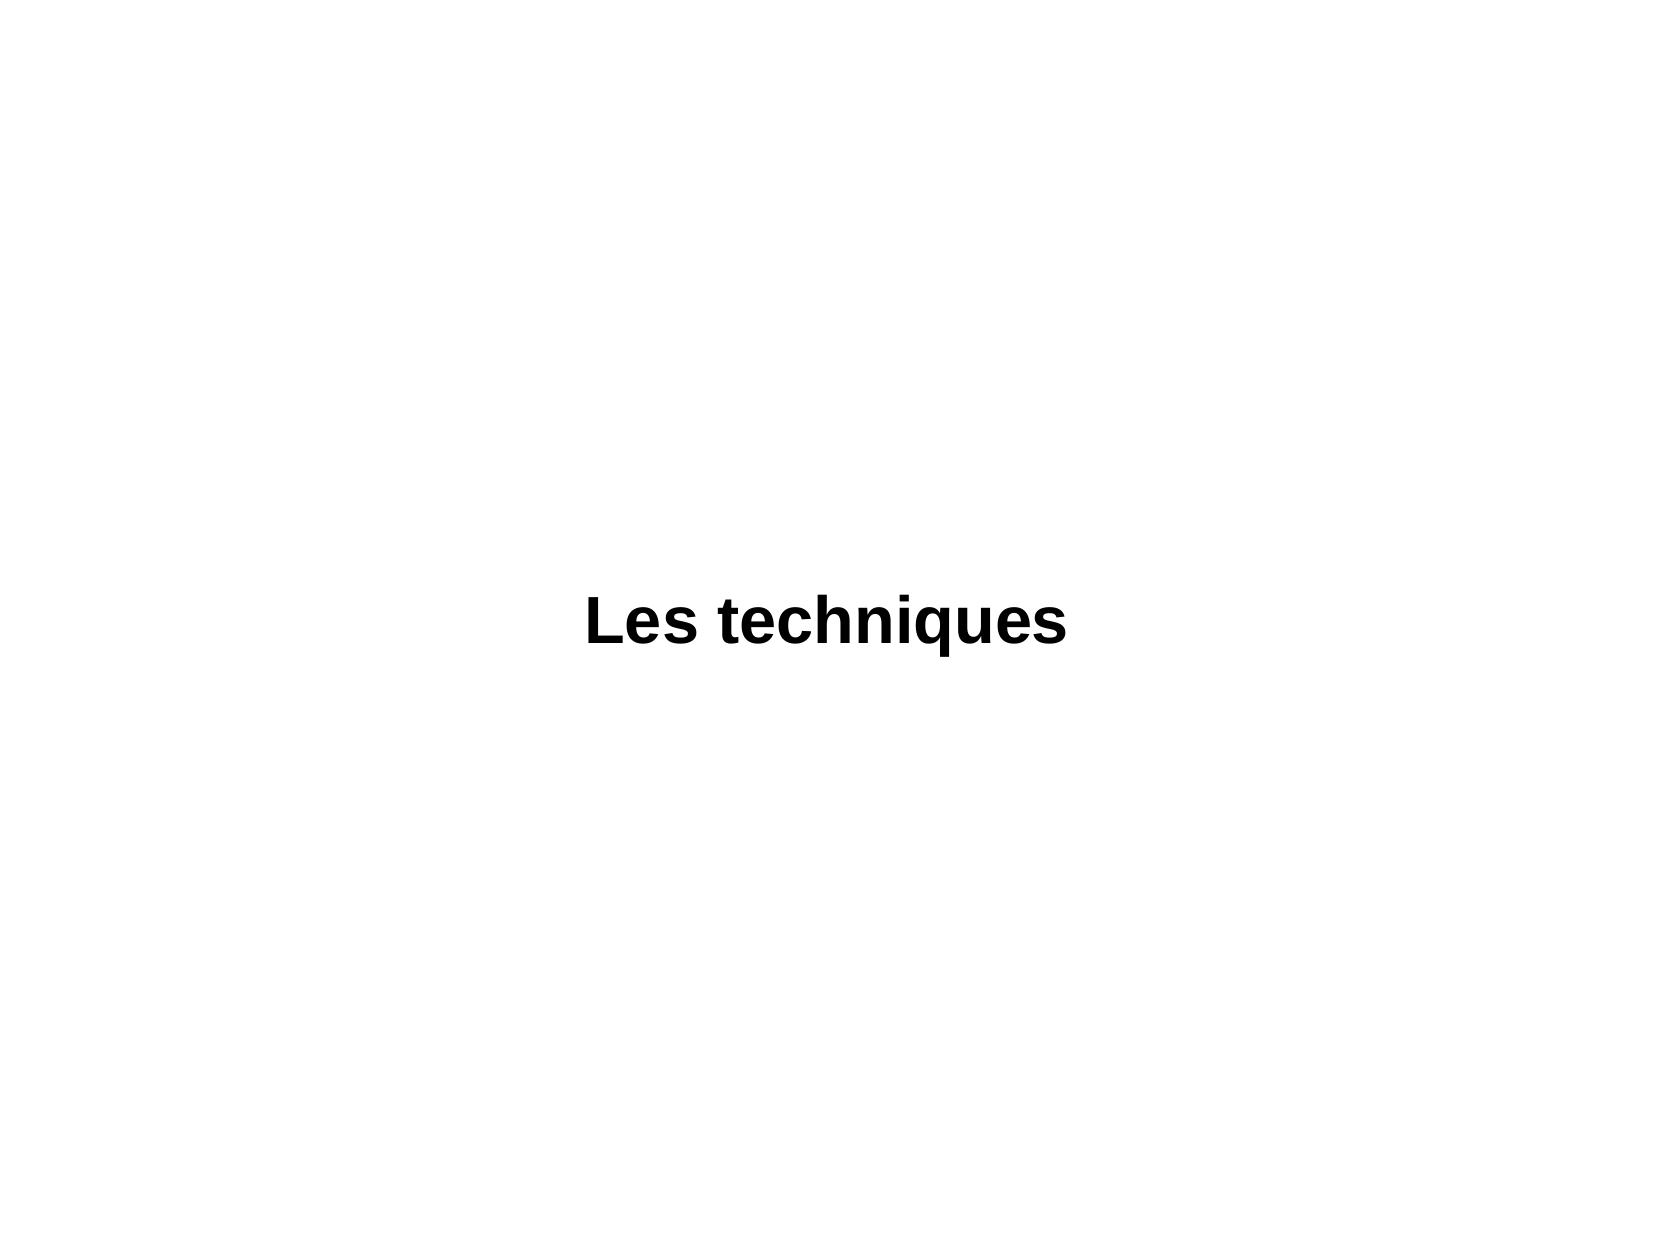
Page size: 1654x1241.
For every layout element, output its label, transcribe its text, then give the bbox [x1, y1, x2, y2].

text_box Les techniques [265, 575, 1388, 666]
